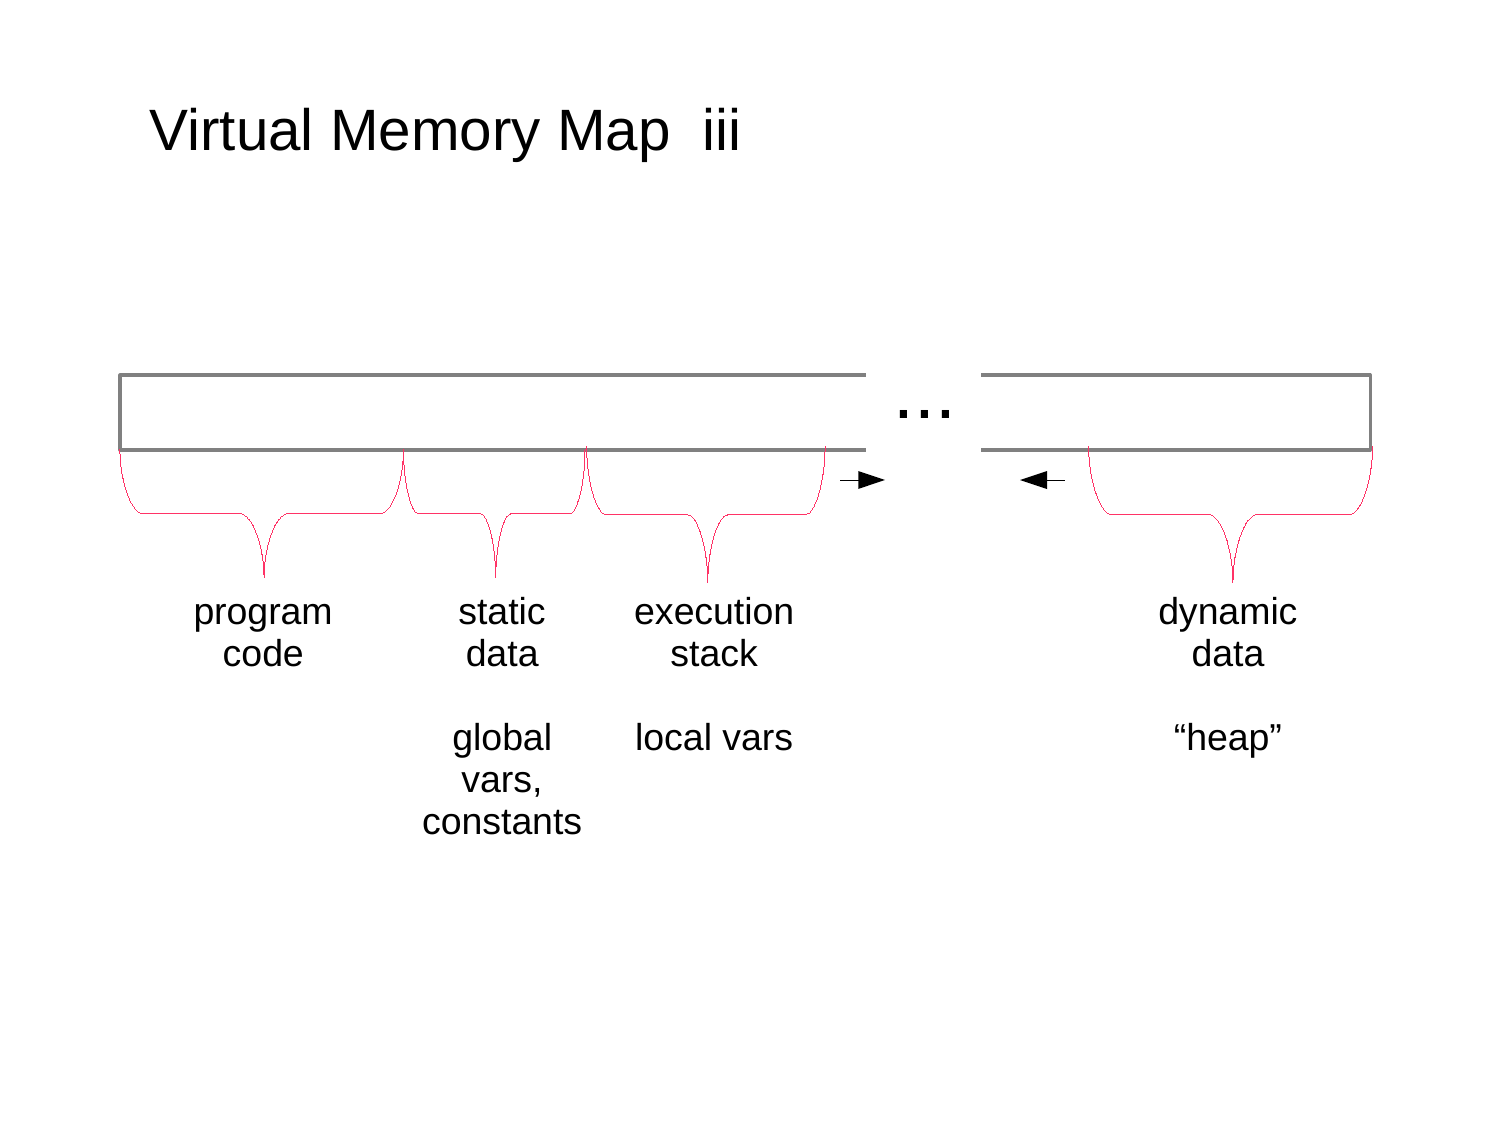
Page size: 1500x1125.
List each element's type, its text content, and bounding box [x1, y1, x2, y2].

text_box ... [879, 342, 1015, 442]
text_box execution stack local vars [611, 583, 817, 767]
text_box static data global vars, constants [404, 582, 601, 892]
text_box dynamic data “heap” [1125, 583, 1331, 767]
text_box Virtual Memory Map iii [135, 90, 1156, 235]
text_box program code [173, 583, 354, 683]
